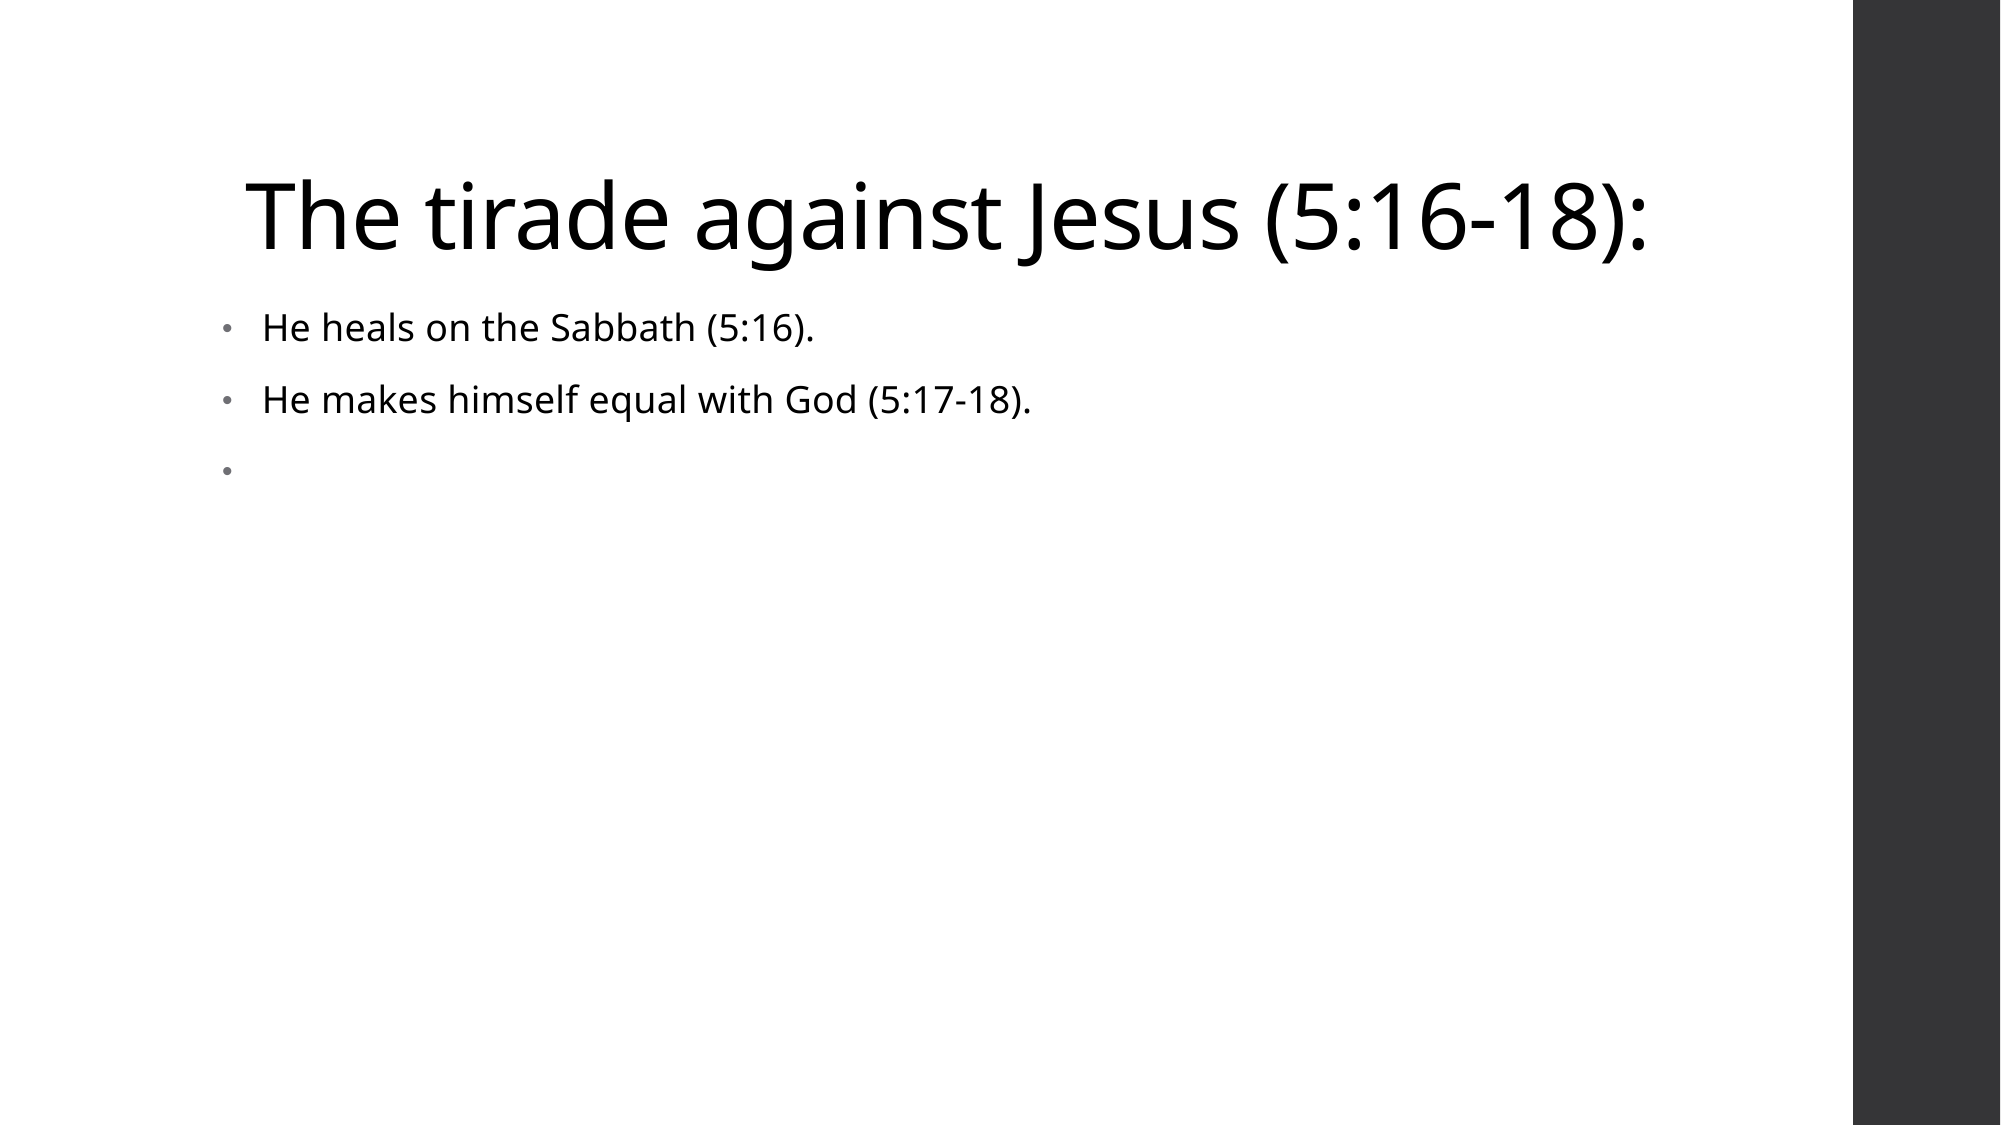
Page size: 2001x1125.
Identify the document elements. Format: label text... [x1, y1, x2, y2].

title The tirade against Jesus (5:16-18): [206, 60, 1797, 278]
list He heals on the Sabbath (5:16). He makes himself equal with God (5:17-18). [206, 299, 1617, 1014]
